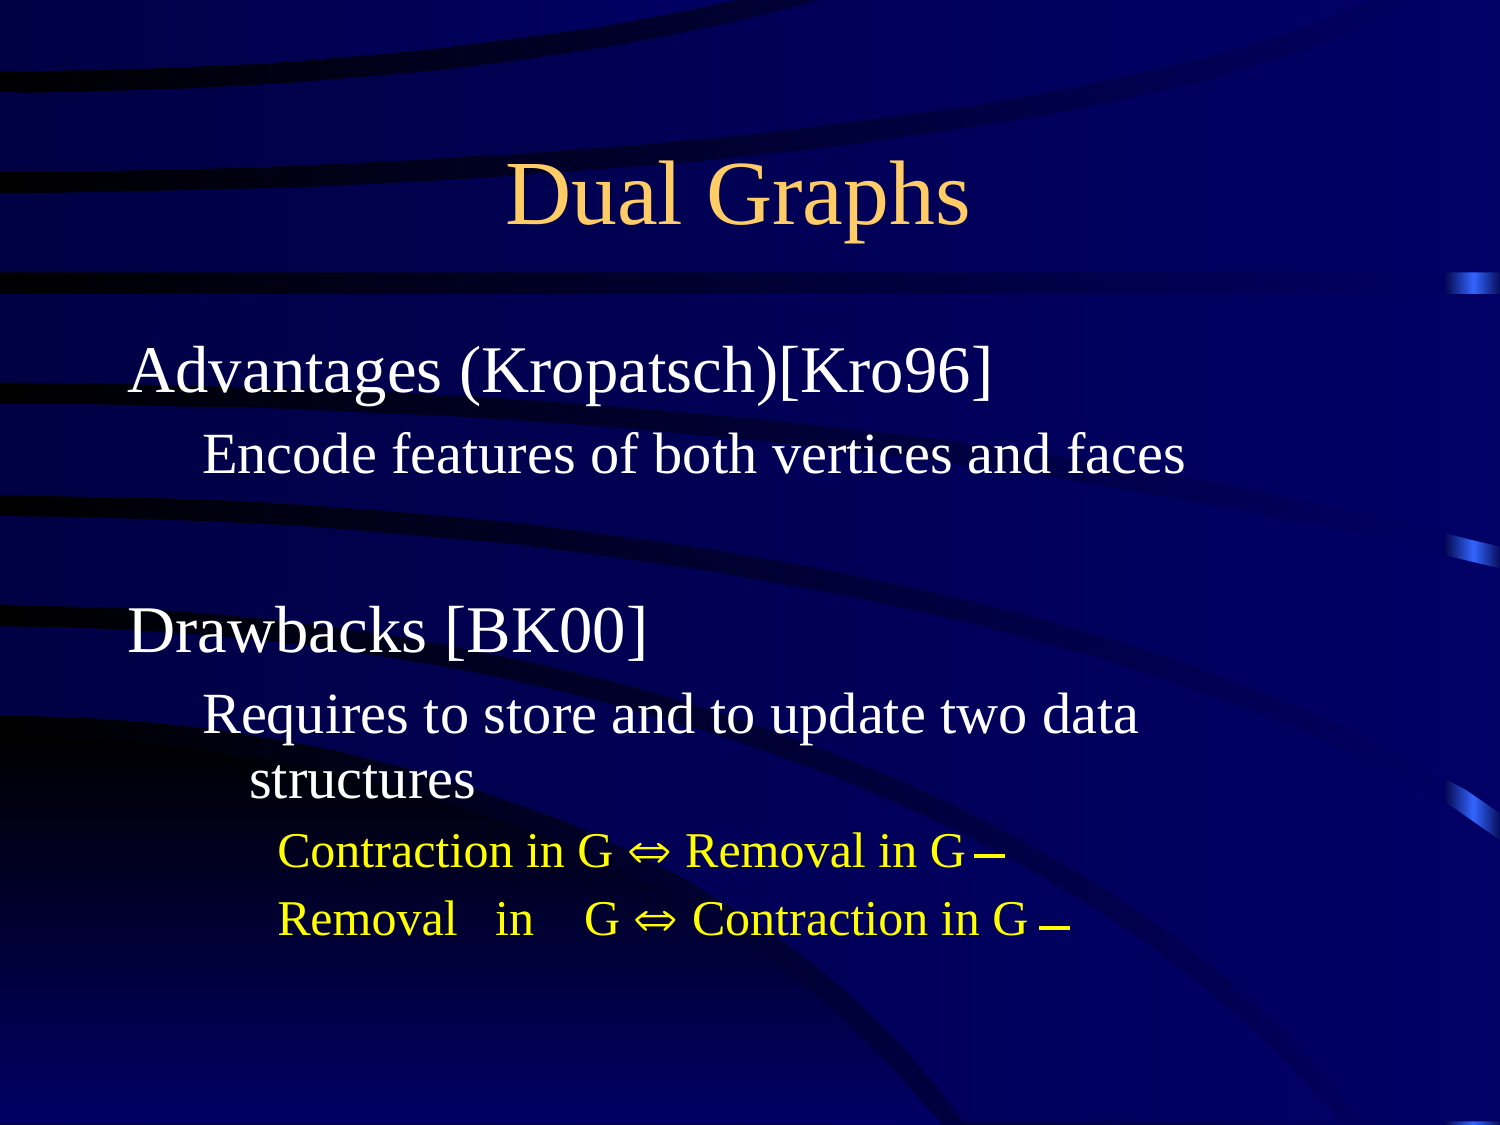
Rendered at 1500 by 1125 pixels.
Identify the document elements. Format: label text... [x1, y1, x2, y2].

list Advantages (Kropatsch)[Kro96] Encode features of both vertices and faces Drawbacks [BK00] Requires to store and to update two data structures Contraction in G  Removal in G Removal in G  Contraction in G [112, 324, 1388, 1001]
title Dual Graphs [112, 99, 1388, 288]
